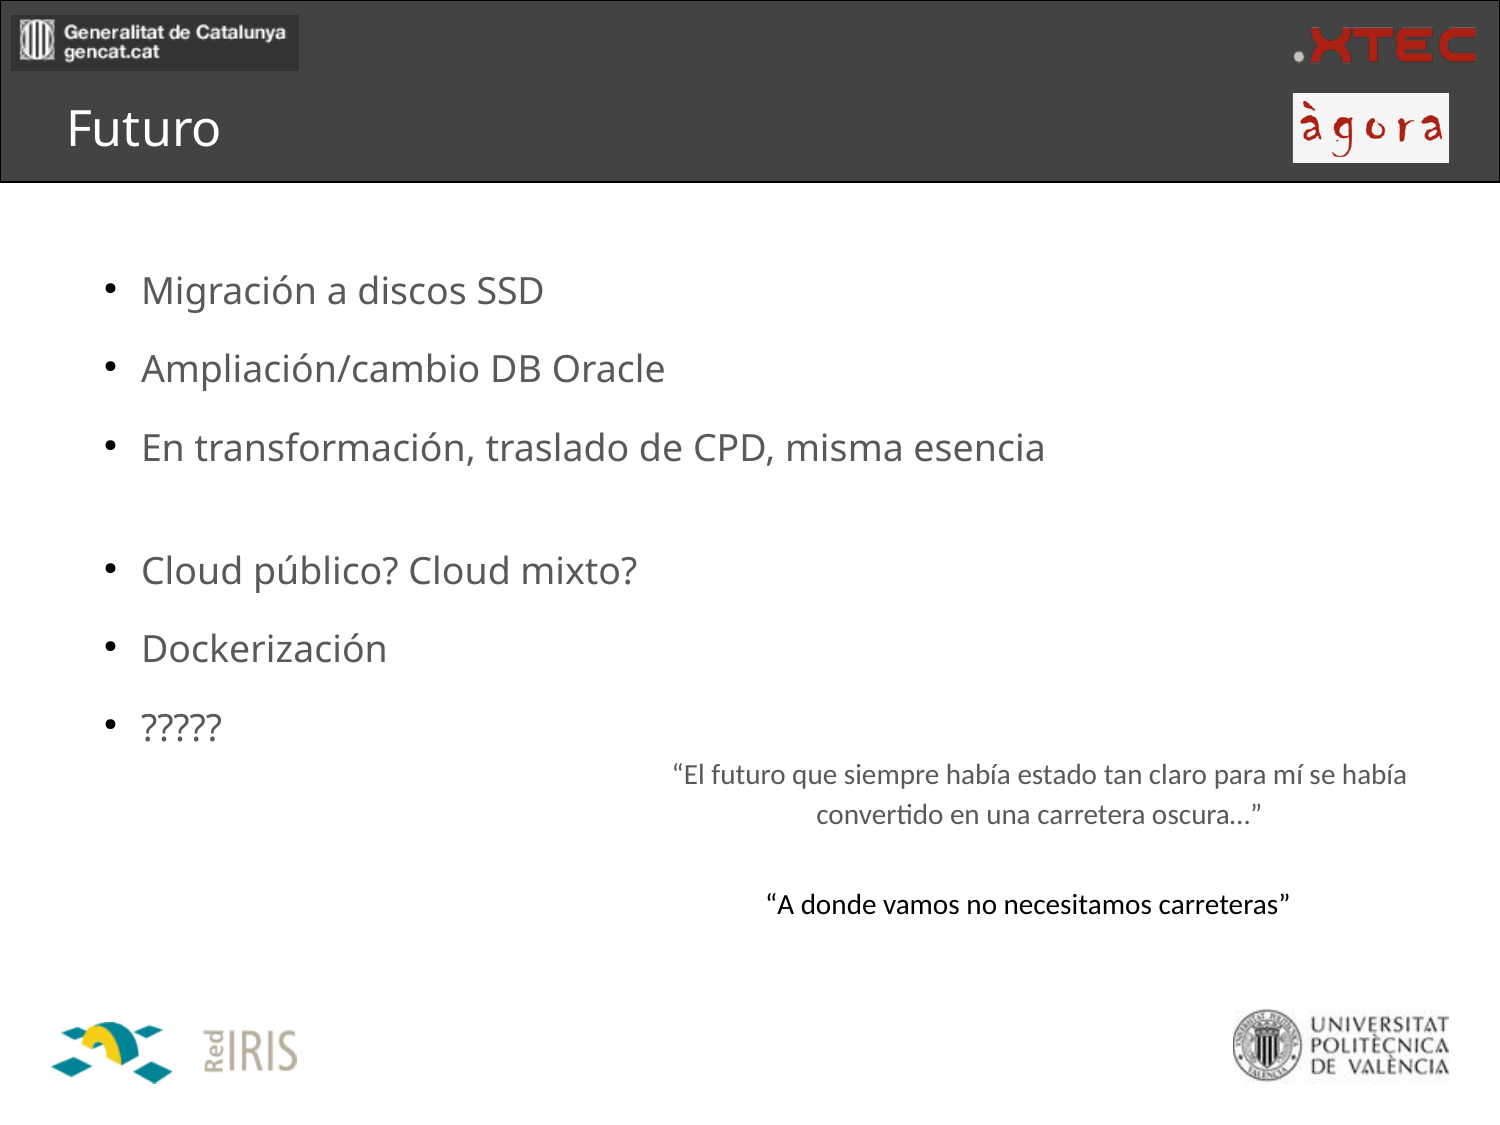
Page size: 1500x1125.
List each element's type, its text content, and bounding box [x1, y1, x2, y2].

title Futuro [51, 81, 1449, 207]
list Migración a discos SSD Ampliación/cambio DB Oracle En transformación, traslado de CPD, misma esencia Cloud público? Cloud mixto? Dockerización ????? [51, 252, 1449, 1000]
picture [1233, 1009, 1449, 1084]
picture [51, 1022, 297, 1084]
picture [11, 15, 299, 71]
picture [1293, 23, 1480, 67]
text_box “El futuro que siempre había estado tan claro para mí se había convertido en una carretera oscura…” [630, 735, 1449, 813]
text_box “A donde vamos no necesitamos carreteras” [750, 870, 1449, 941]
